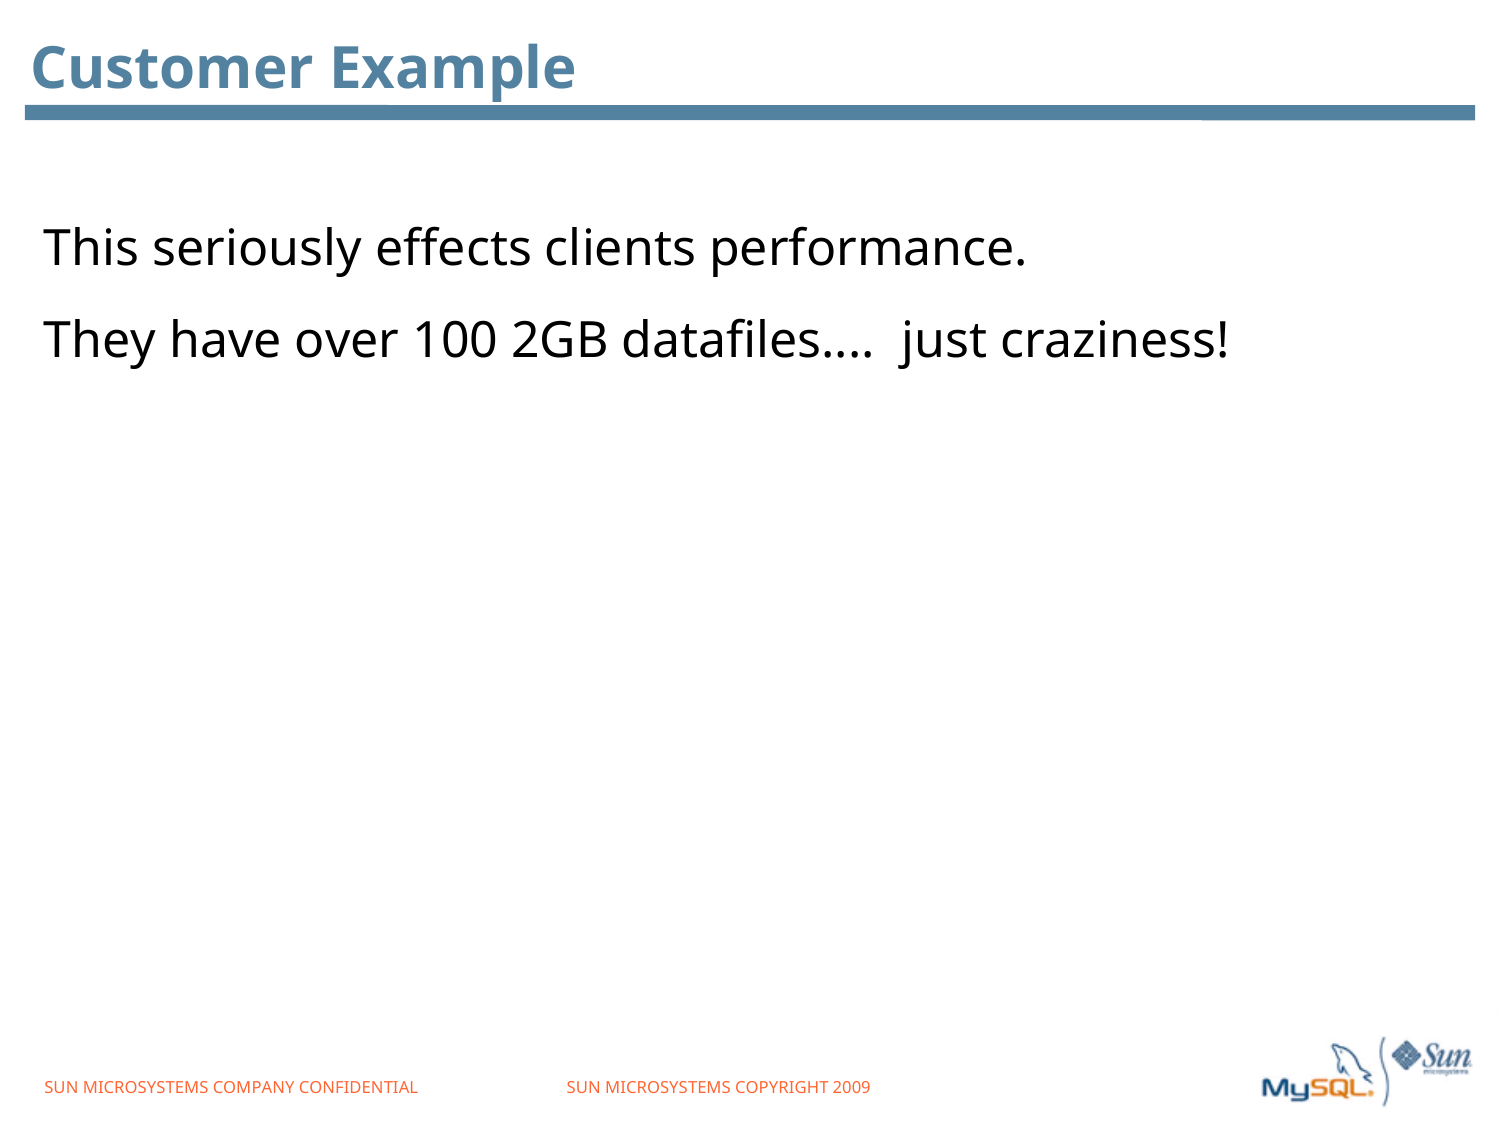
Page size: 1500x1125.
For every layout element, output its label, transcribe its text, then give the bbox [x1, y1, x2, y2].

list This seriously effects clients performance. They have over 100 2GB datafiles.... just craziness! [43, 212, 1440, 1063]
picture [1246, 1009, 1500, 1125]
title Customer Example [0, 0, 1500, 138]
